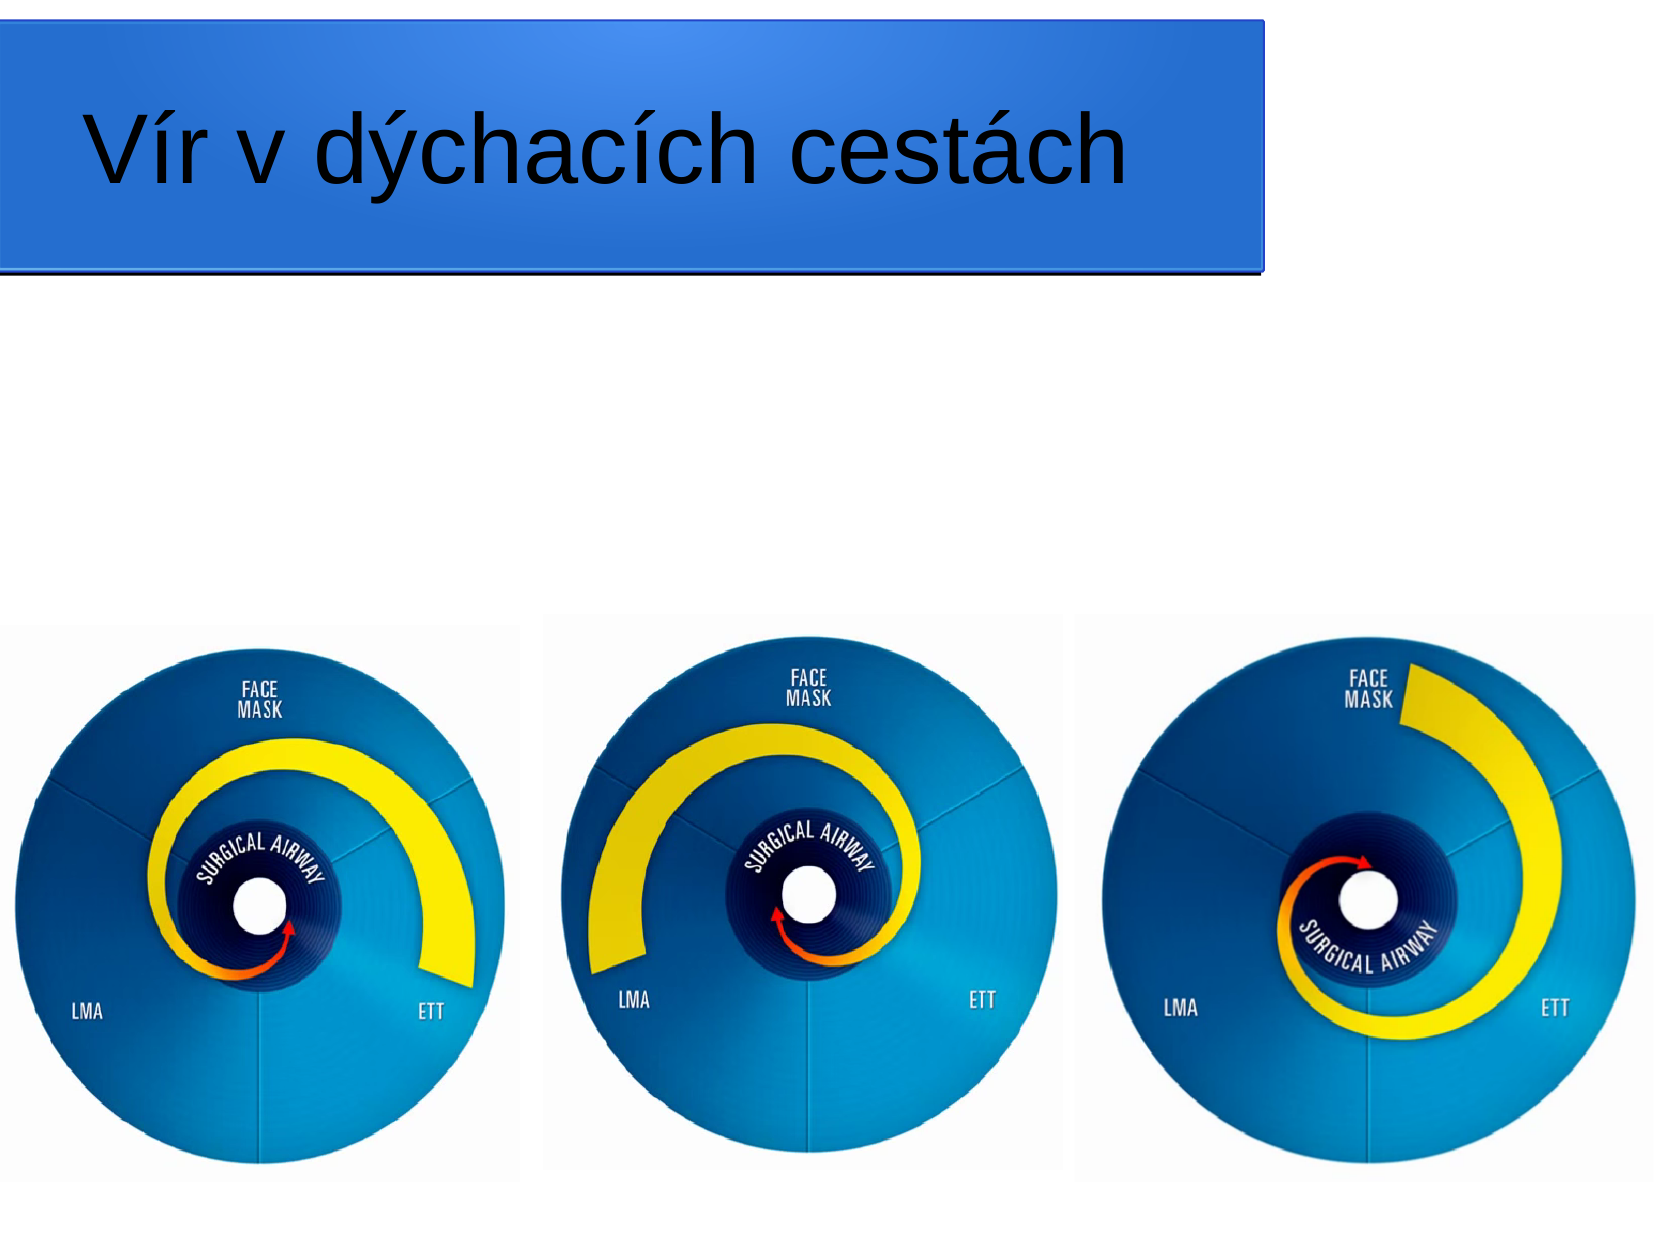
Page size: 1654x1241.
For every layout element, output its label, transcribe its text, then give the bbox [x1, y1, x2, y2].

picture [0, 625, 520, 1182]
title Vír v dýchacích cestách [82, 47, 1235, 252]
picture [543, 614, 1063, 1170]
picture [1074, 614, 1654, 1182]
